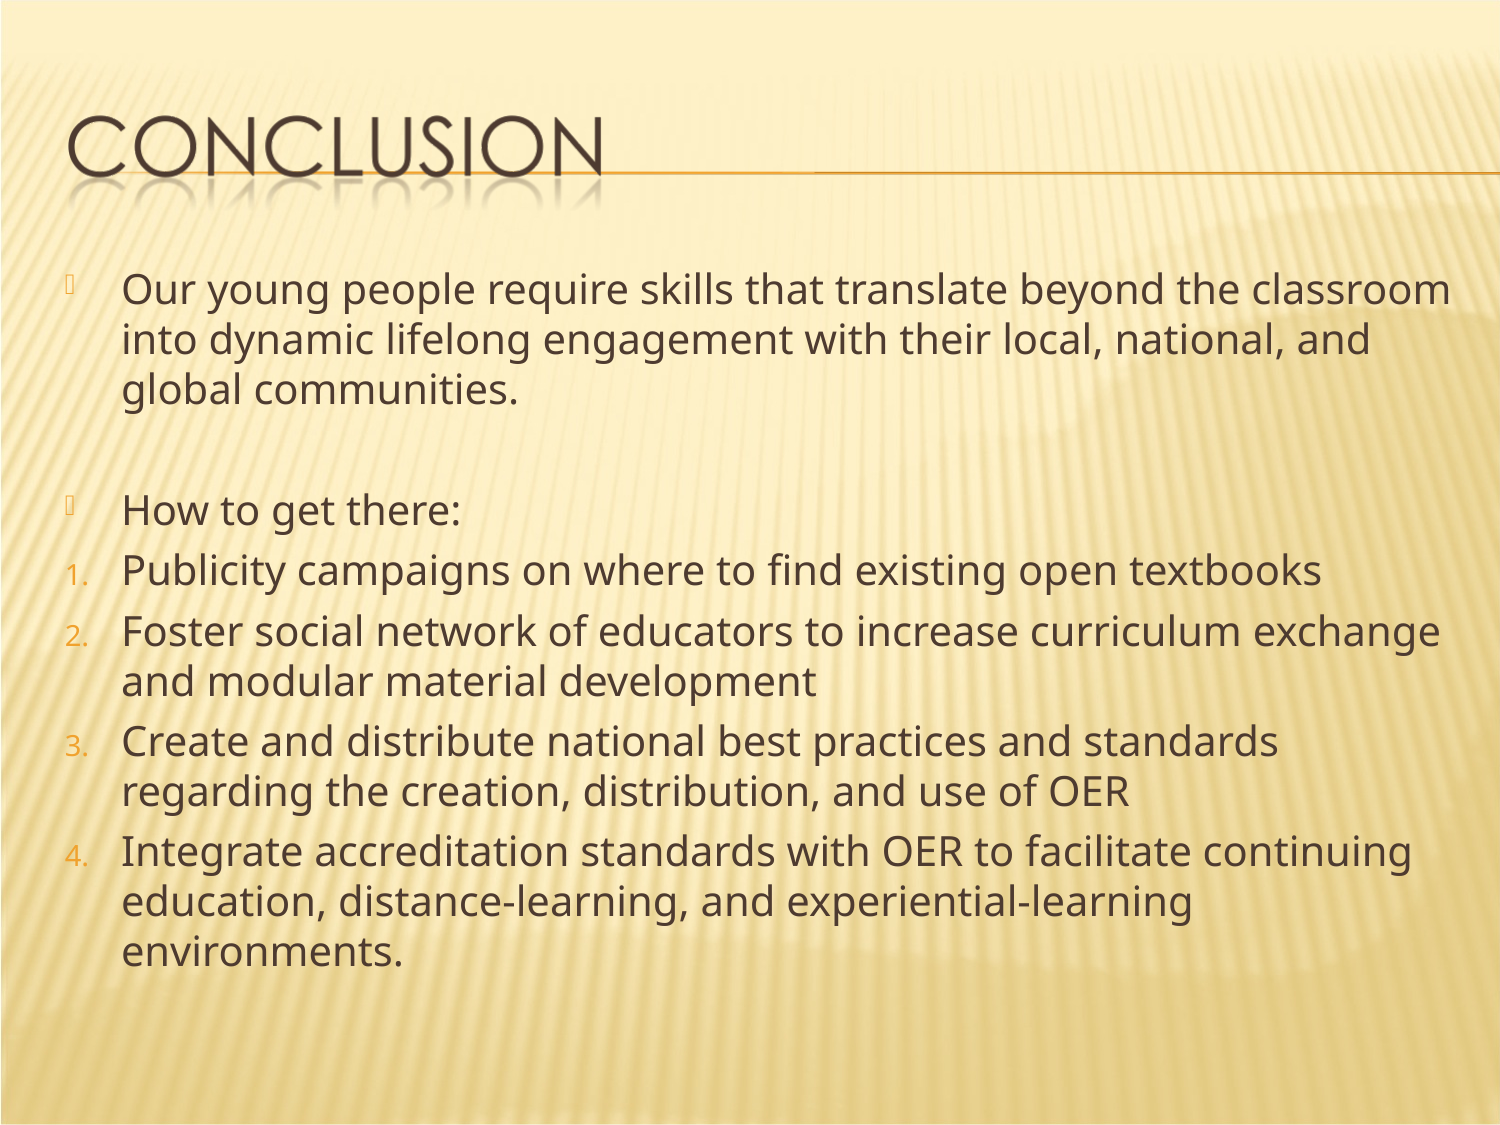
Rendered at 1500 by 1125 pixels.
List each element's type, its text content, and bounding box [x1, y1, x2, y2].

text_box [48, 73, 1477, 255]
picture [0, 0, 1500, 1125]
list Our young people require skills that translate beyond the classroom into dynamic lifelong engagement with their local, national, and global communities. How to get there: Publicity campaigns on where to find existing open textbooks Foster social network of educators to increase curriculum exchange and modular material development Create and distribute national best practices and standards regarding the creation, distribution, and use of OER Integrate accreditation standards with OER to facilitate continuing education, distance-learning, and experiential-learning environments. [50, 254, 1476, 1125]
